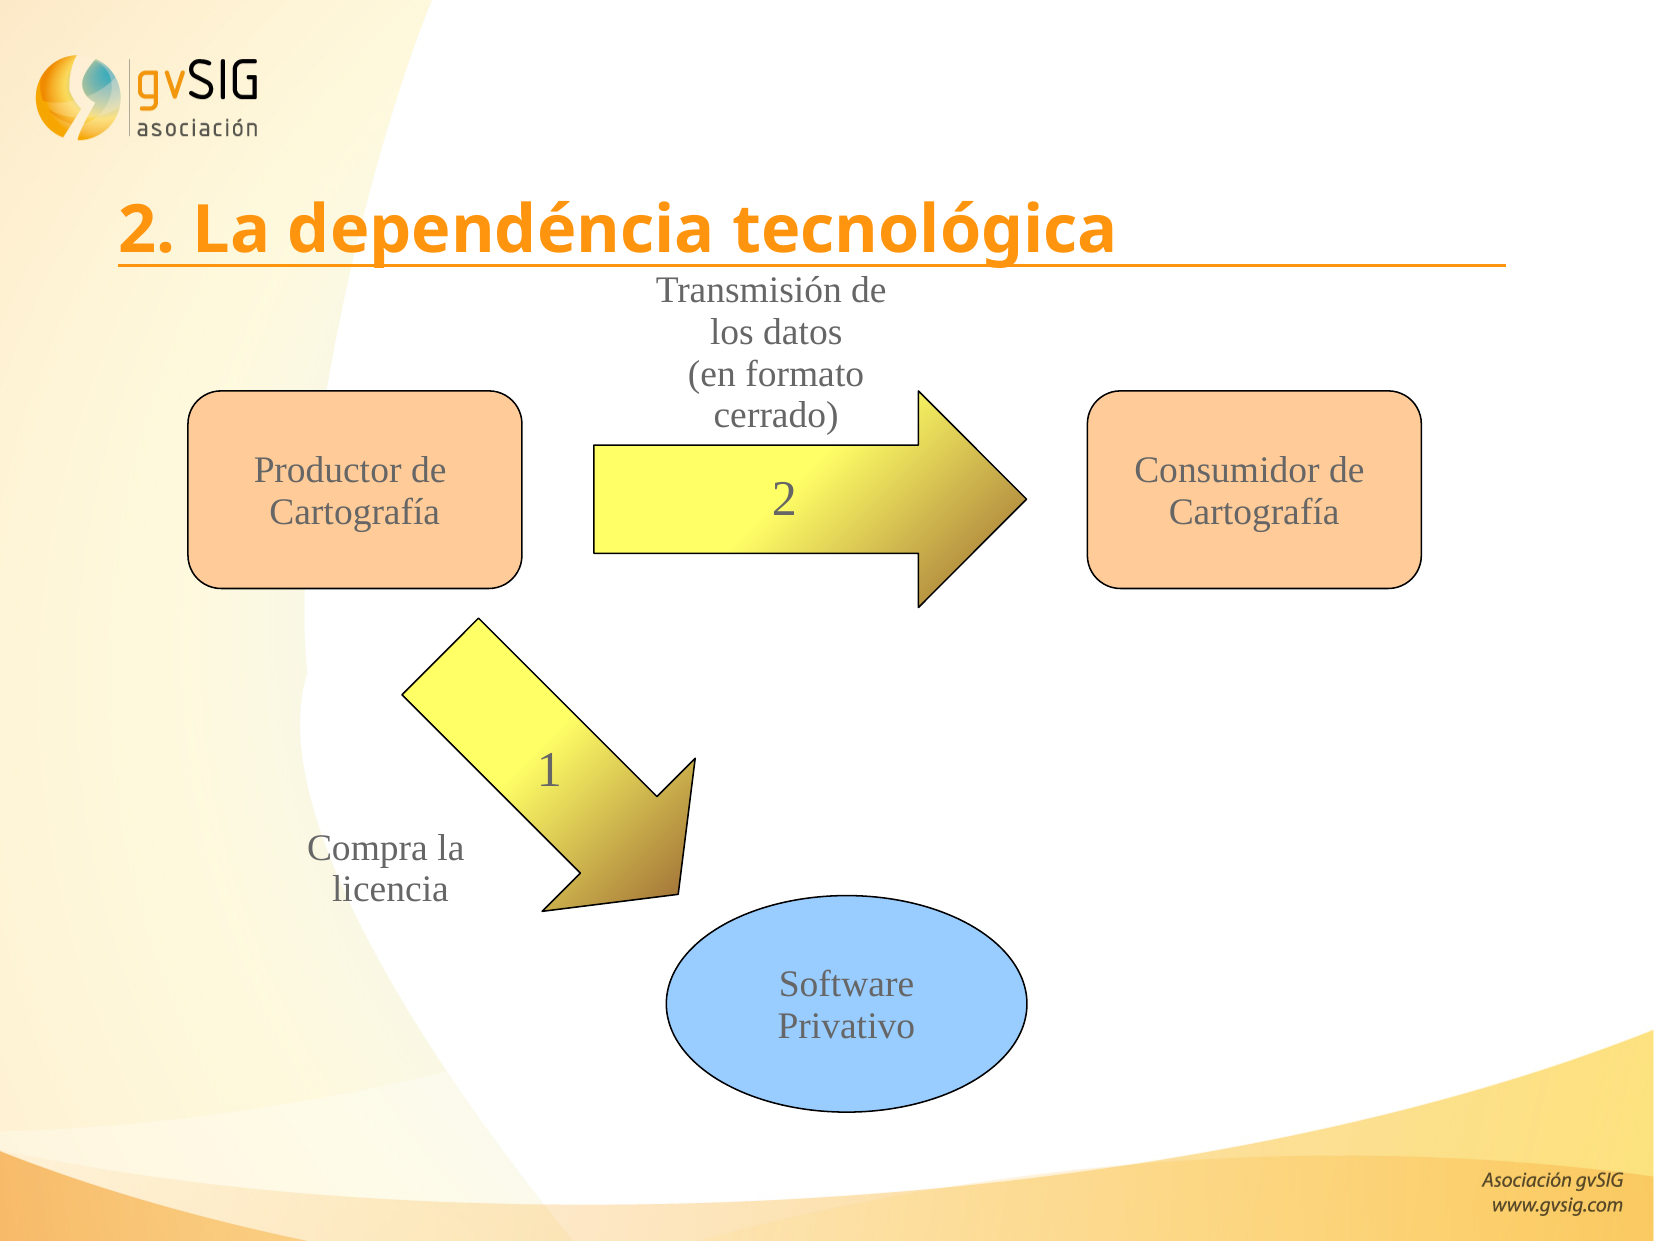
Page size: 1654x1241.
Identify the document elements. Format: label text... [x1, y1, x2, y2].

title 2. La dependéncia tecnológica [118, 267, 591, 276]
text_box Transmisión de los datos (en formato cerrado) [591, 259, 962, 484]
picture [0, 0, 1654, 1241]
text_box Consumidor de Cartografía [1087, 390, 1422, 589]
text_box Software Privativo [666, 895, 1027, 1113]
text_box Compra la licencia [255, 816, 517, 944]
title 2. La dependéncia tecnológica [118, 177, 1607, 276]
text_box [401, 618, 696, 912]
text_box Productor de Cartografía [187, 390, 522, 589]
text_box 1 [522, 731, 578, 798]
text_box 2 [593, 390, 1027, 608]
